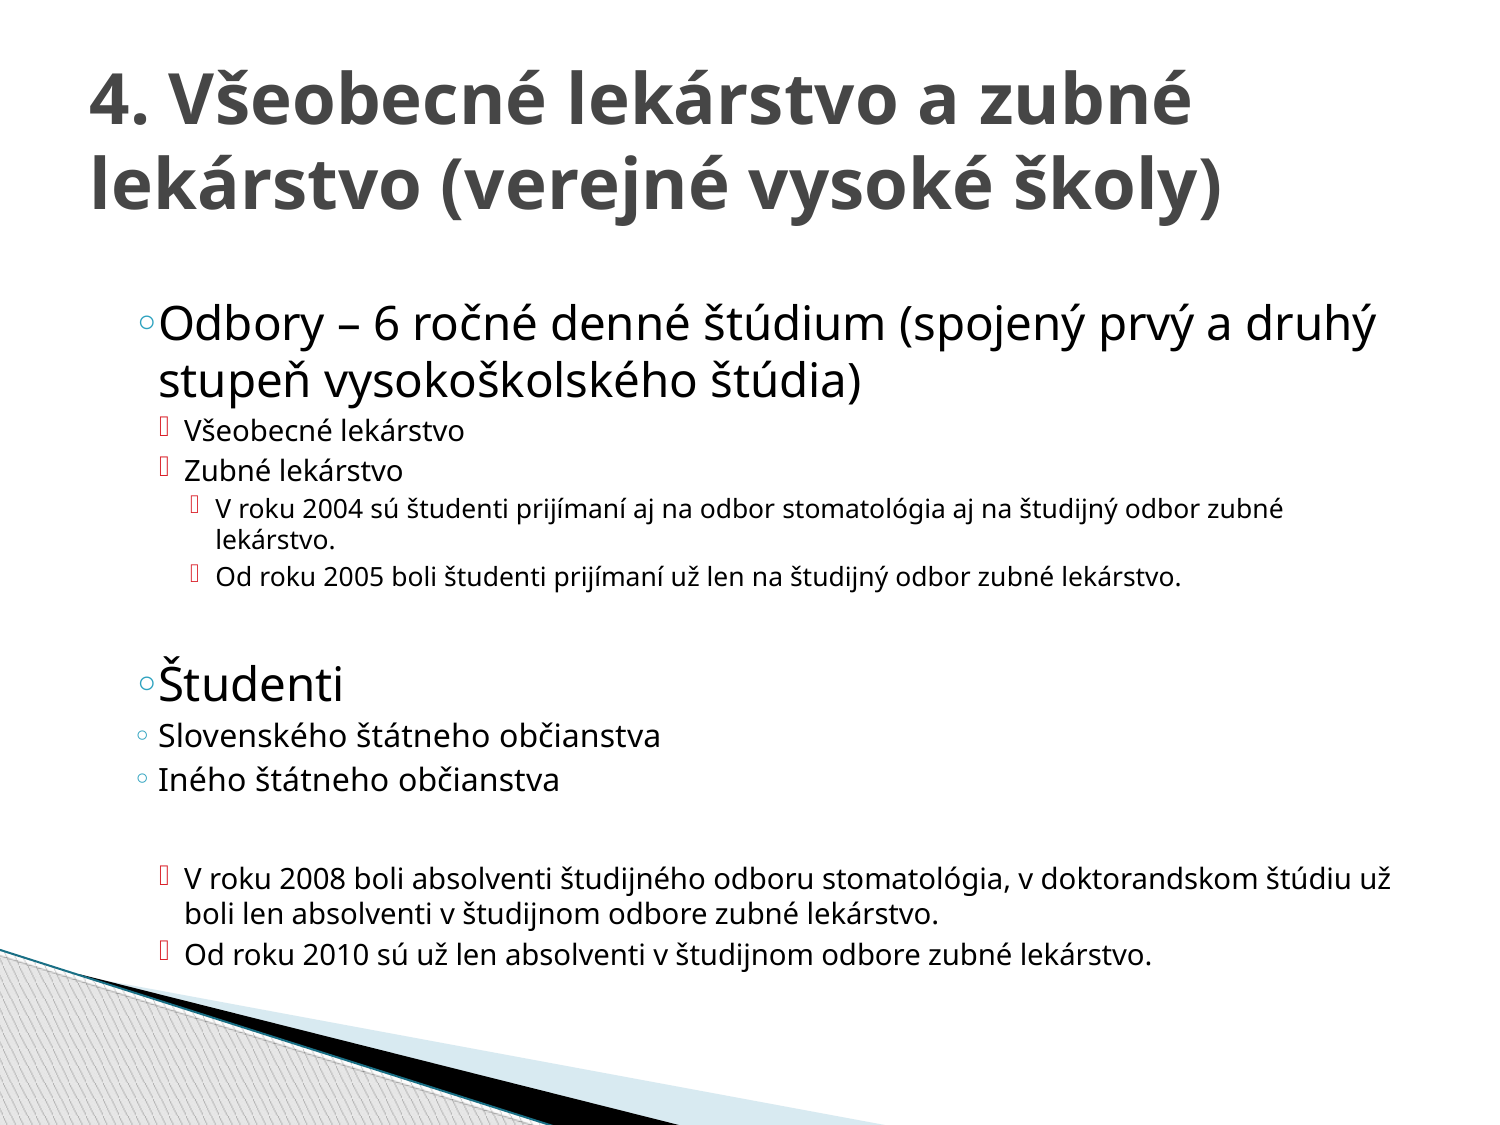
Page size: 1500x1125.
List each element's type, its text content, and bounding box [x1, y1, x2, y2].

list Odbory – 6 ročné denné štúdium (spojený prvý a druhý stupeň vysokoškolského štúdia) Všeobecné lekárstvo Zubné lekárstvo V roku 2004 sú študenti prijímaní aj na odbor stomatológia aj na študijný odbor zubné lekárstvo. Od roku 2005 boli študenti prijímaní už len na študijný odbor zubné lekárstvo. Študenti Slovenského štátneho občianstva Iného štátneho občianstva V roku 2008 boli absolventi študijného odboru stomatológia, v doktorandskom štúdiu už boli len absolventi v študijnom odbore zubné lekárstvo. Od roku 2010 sú už len absolventi v študijnom odbore zubné lekárstvo. [75, 243, 1425, 986]
title 4. Všeobecné lekárstvo a zubné lekárstvo (verejné vysoké školy) [75, 45, 1425, 233]
